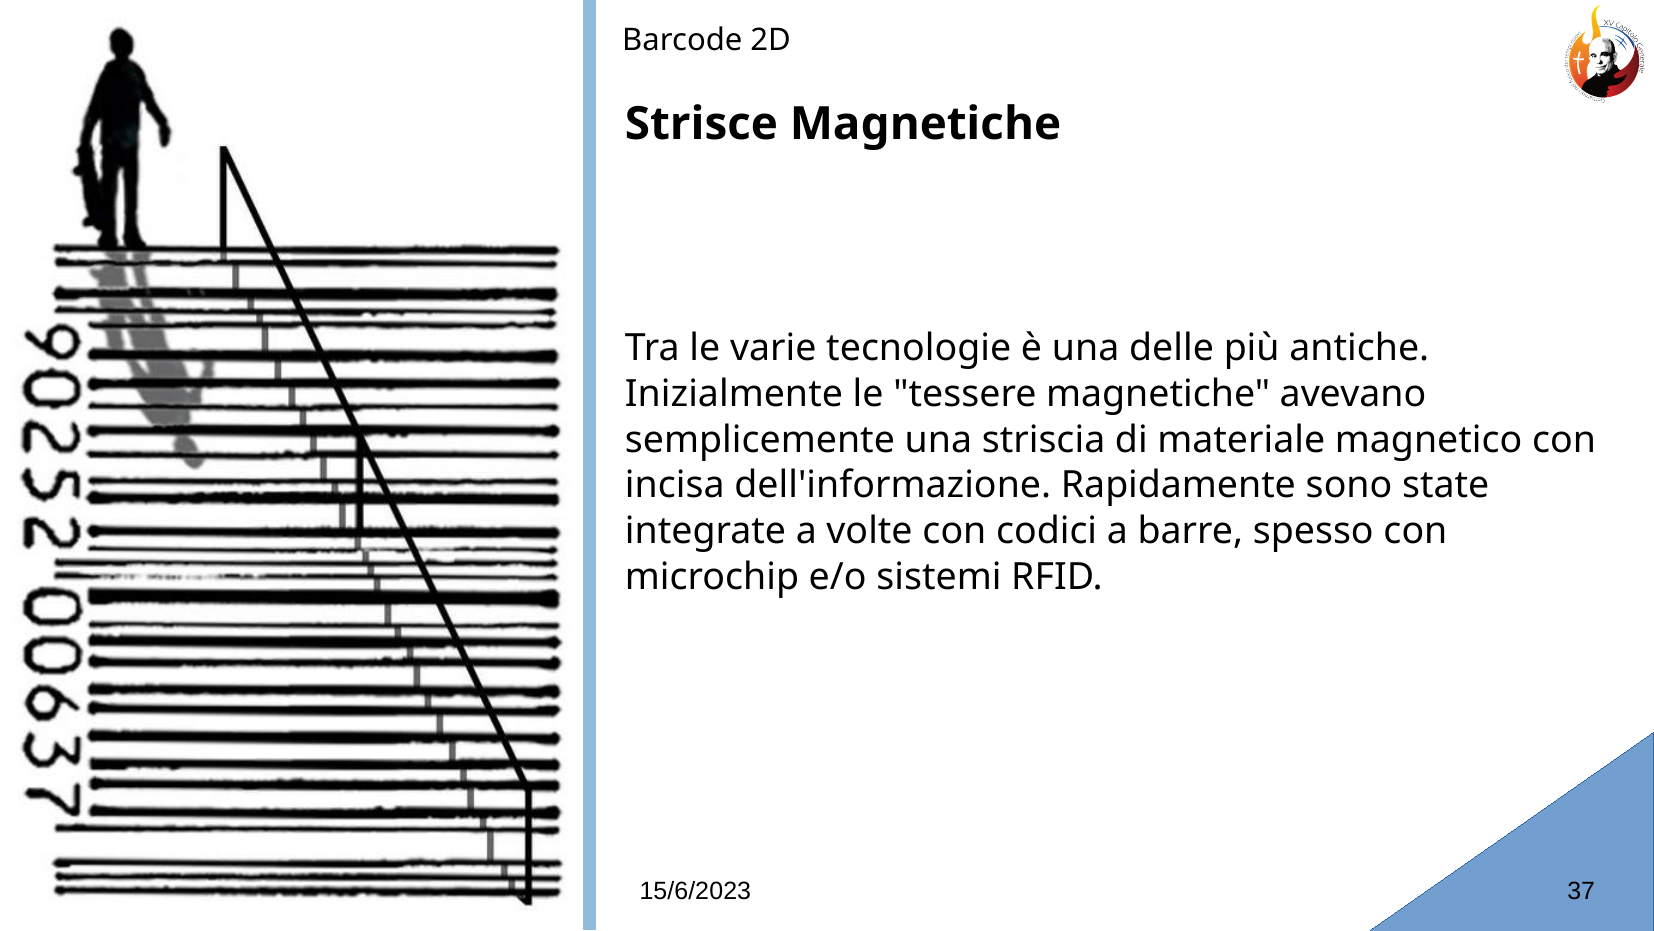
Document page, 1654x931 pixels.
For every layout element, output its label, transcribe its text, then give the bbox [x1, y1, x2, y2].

title Strisce Magnetiche [624, 94, 1621, 208]
picture [0, 0, 583, 931]
text_box Barcode 2D [607, 9, 1340, 63]
list Tra le varie tecnologie è una delle più antiche. Inizialmente le "tessere magnetiche" avevano semplicemente una striscia di materiale magnetico con incisa dell'informazione. Rapidamente sono state integrate a volte con codici a barre, spesso con microchip e/o sistemi RFID. [624, 253, 1621, 771]
picture [1563, 4, 1646, 103]
